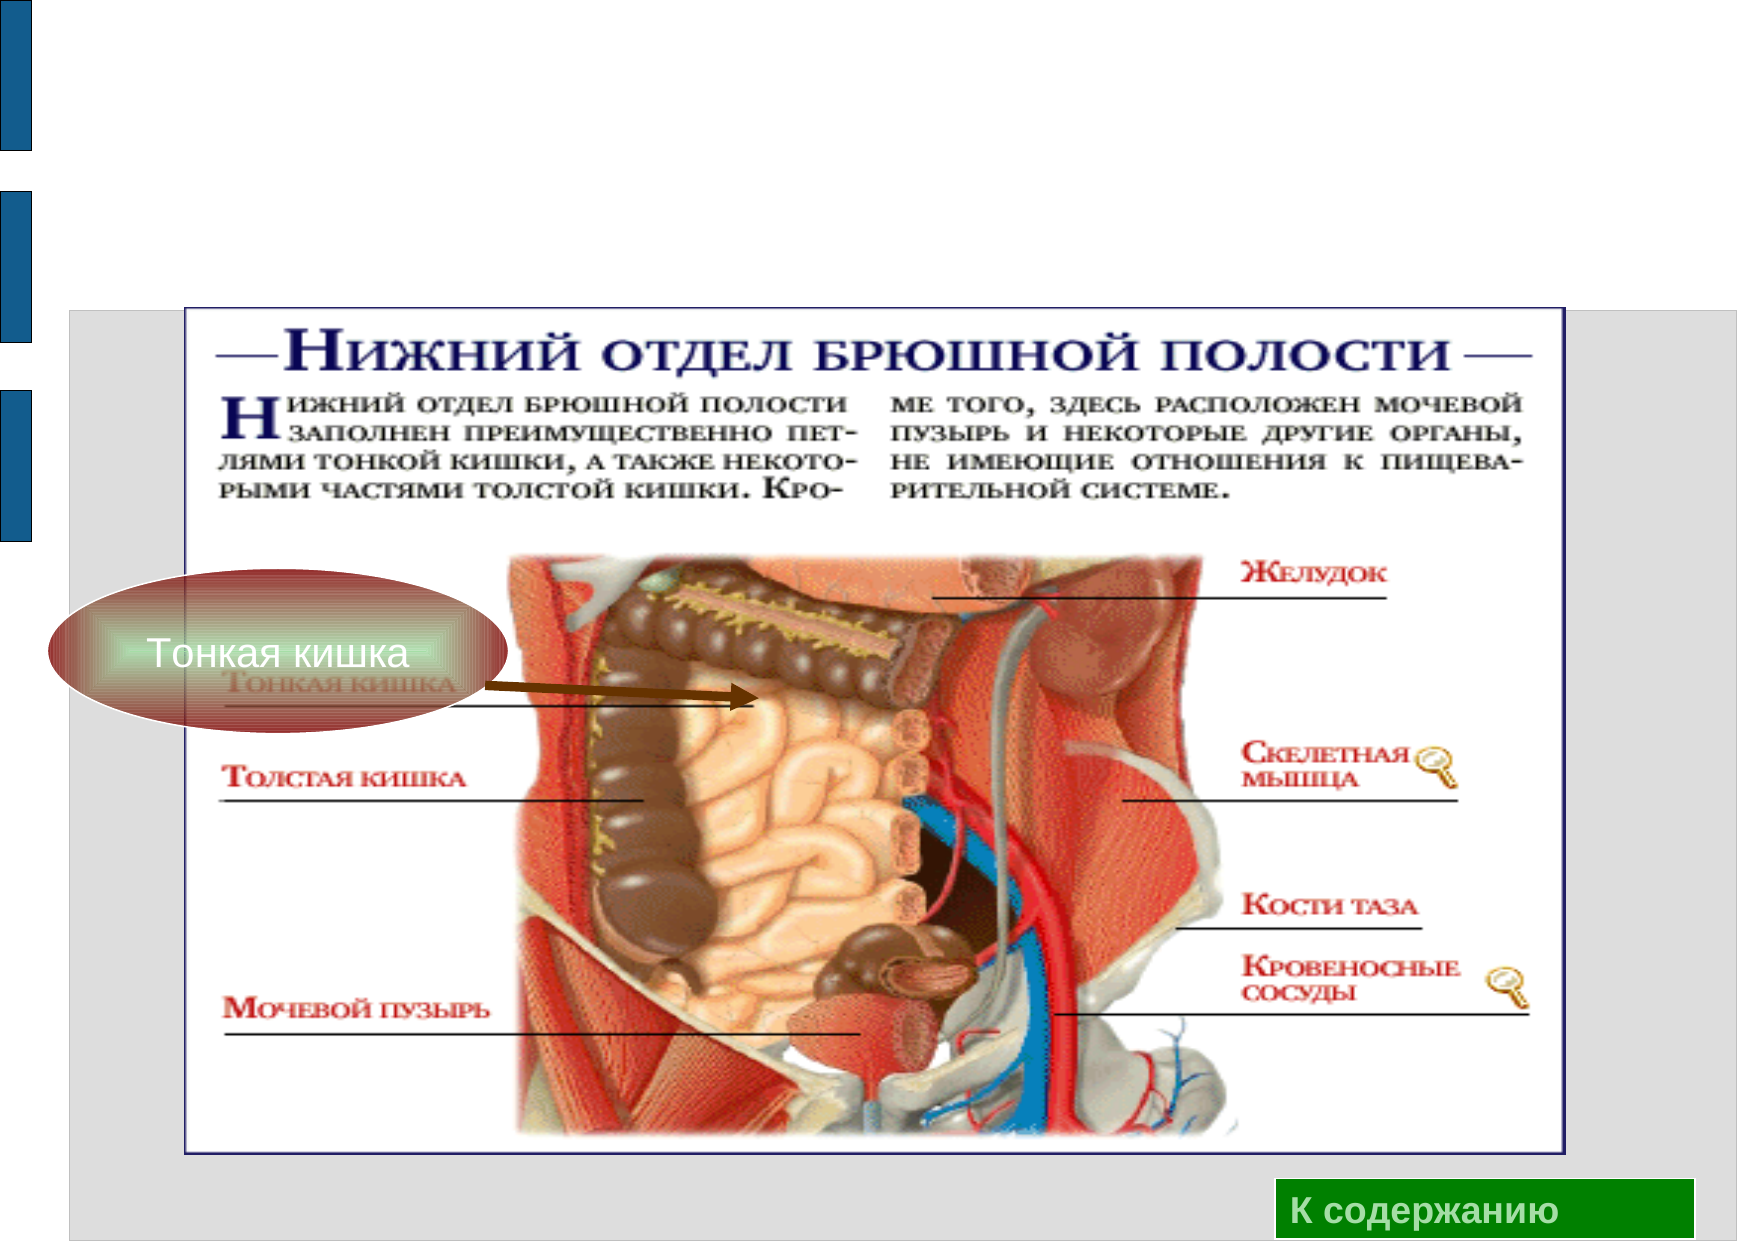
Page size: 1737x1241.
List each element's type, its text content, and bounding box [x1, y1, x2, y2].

text_box Тонкая кишка [47, 568, 509, 734]
text_box К содержанию [1275, 1178, 1696, 1240]
picture [184, 307, 1566, 1155]
